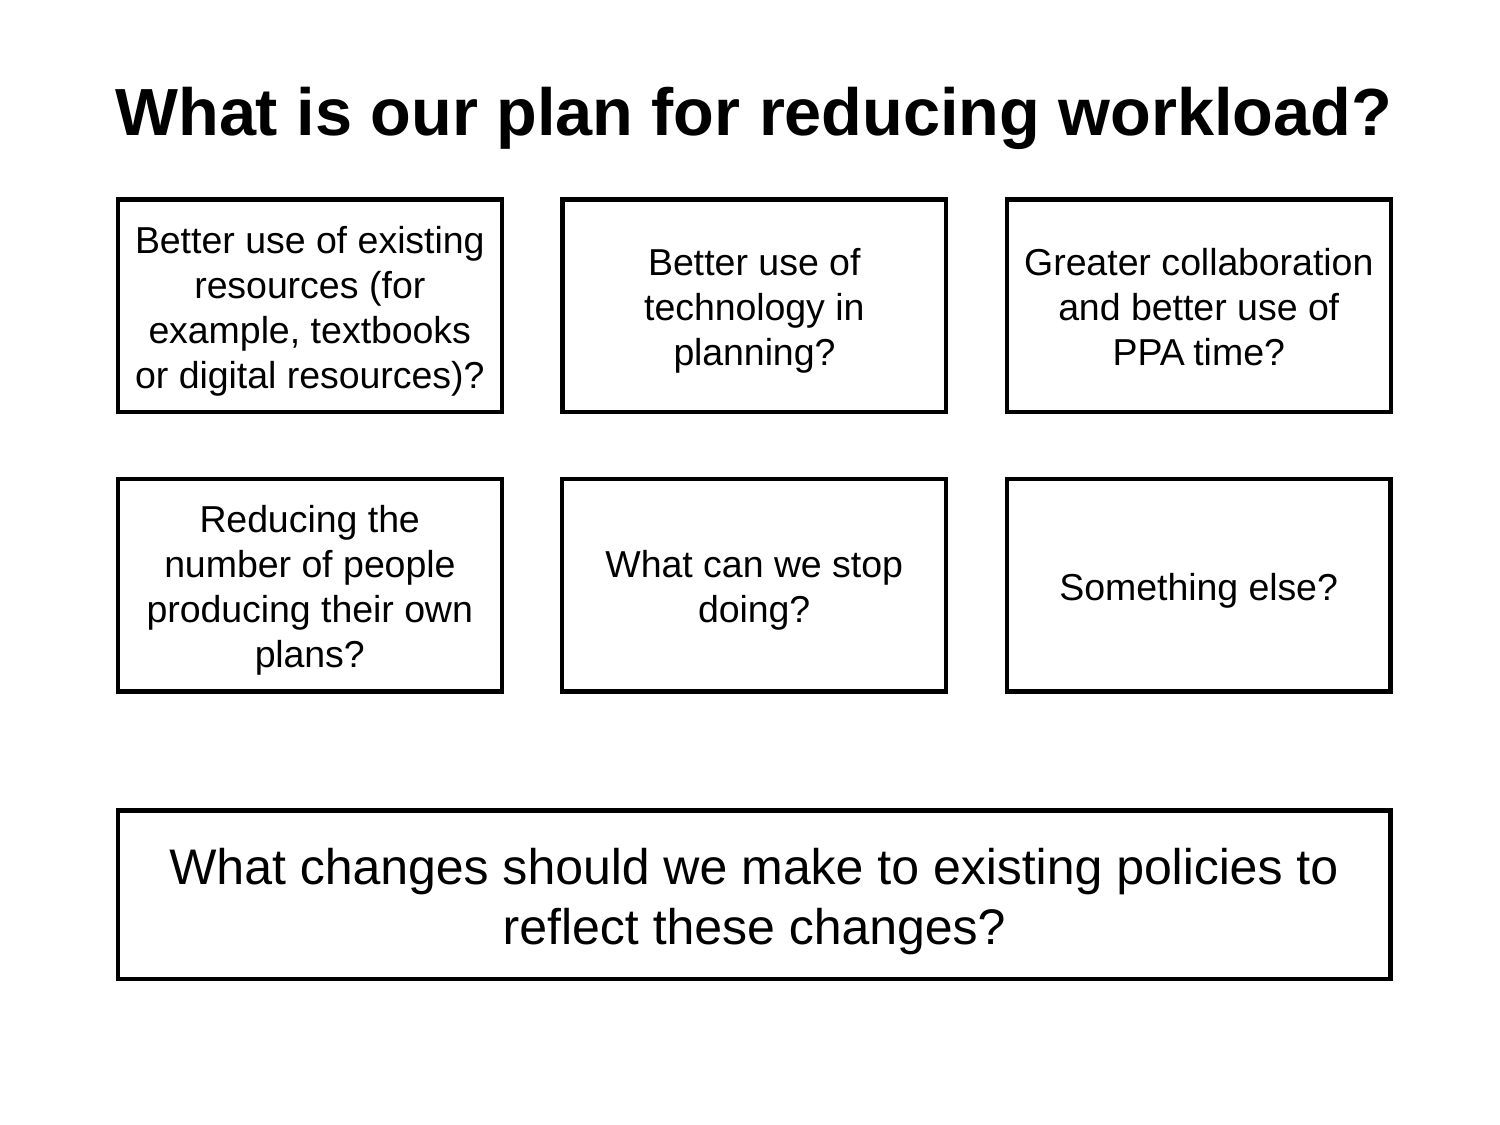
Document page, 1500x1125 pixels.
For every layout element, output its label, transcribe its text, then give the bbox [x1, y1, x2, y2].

text_box Greater collaboration and better use of PPA time? [1007, 199, 1391, 412]
text_box Reducing the number of people producing their own plans? [118, 479, 502, 691]
text_box Better use of existing resources (for example, textbooks or digital resources)? [118, 199, 502, 412]
title What is our plan for reducing workload? [100, 55, 1459, 162]
text_box What changes should we make to existing policies to reflect these changes? [118, 811, 1391, 979]
text_box What can we stop doing? [562, 479, 946, 691]
text_box Something else? [1007, 479, 1391, 691]
text_box Better use of technology in planning? [562, 199, 946, 412]
